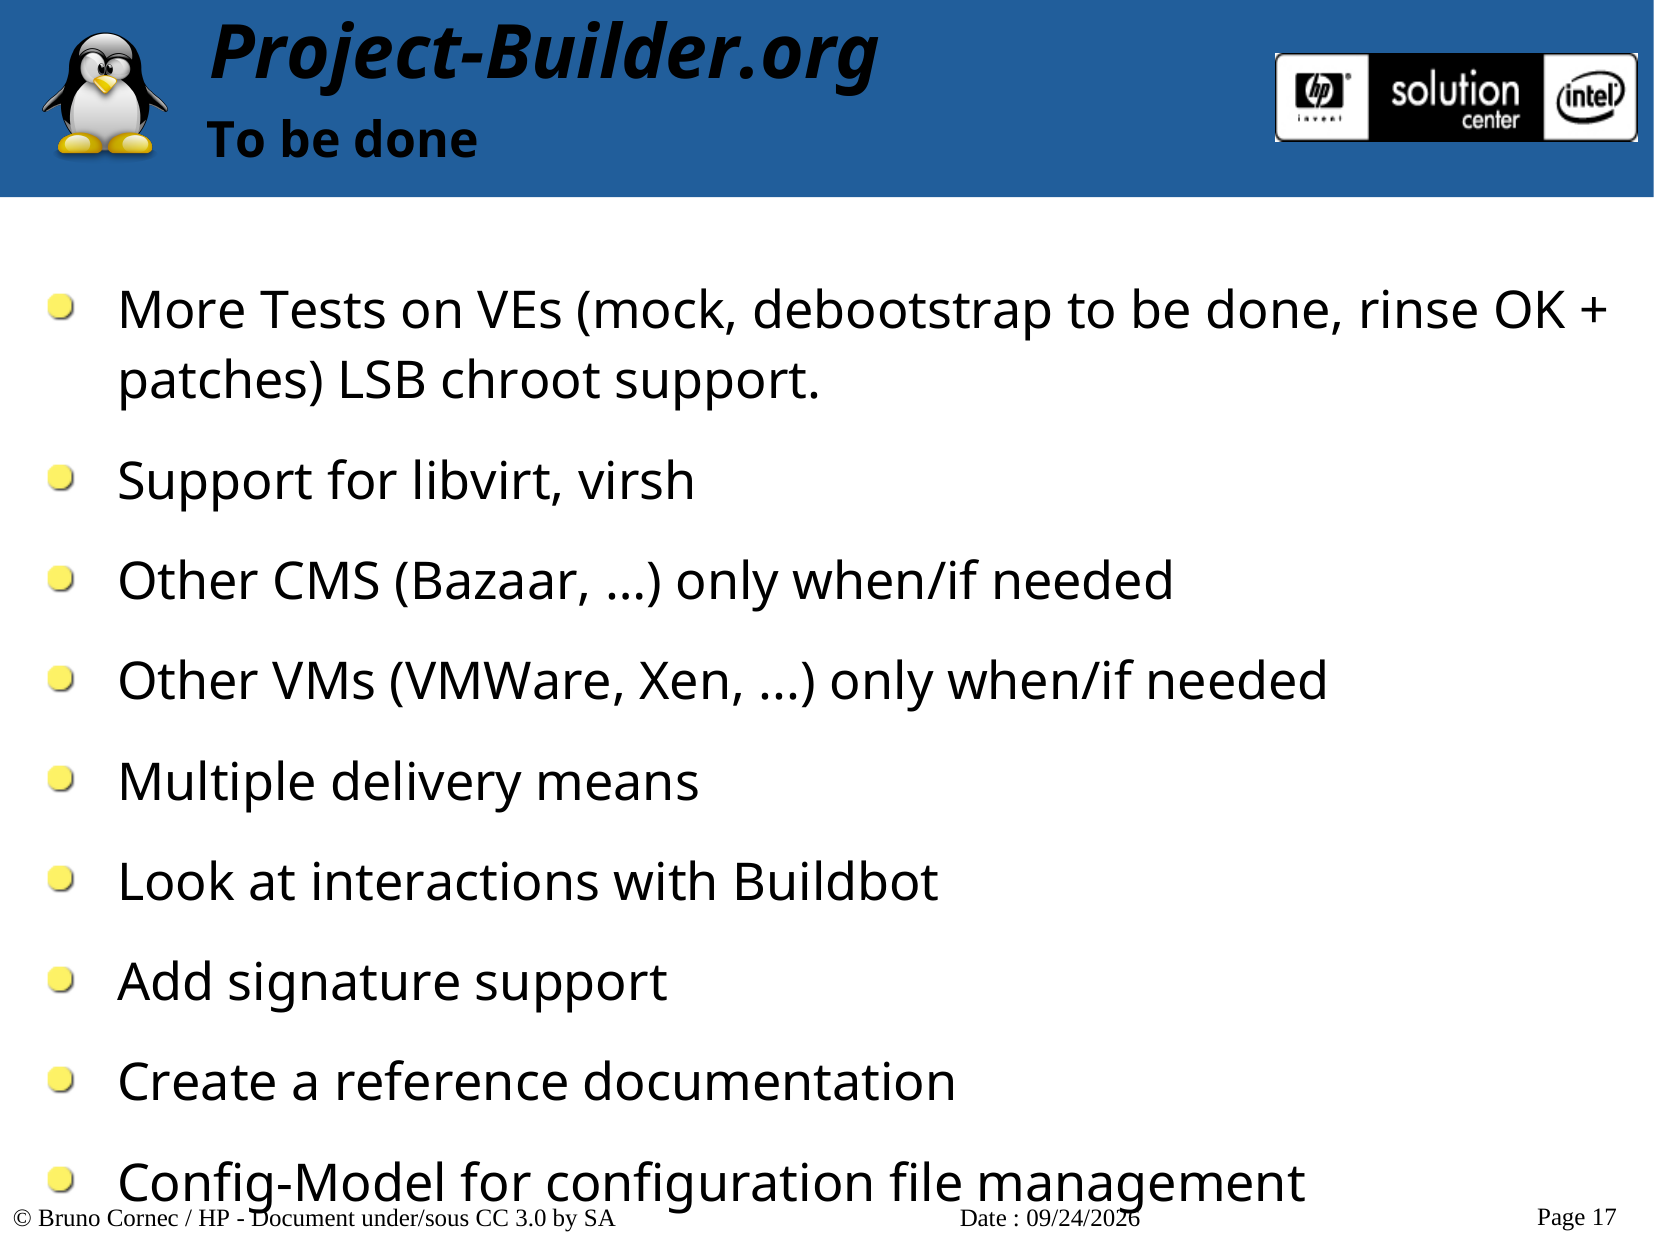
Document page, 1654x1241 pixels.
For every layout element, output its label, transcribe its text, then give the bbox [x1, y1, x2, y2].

picture [1275, 53, 1638, 142]
list More Tests on VEs (mock, debootstrap to be done, rinse OK + patches) LSB chroot support. Support for libvirt, virsh Other CMS (Bazaar, …) only when/if needed Other VMs (VMWare, Xen, ...) only when/if needed Multiple delivery means Look at interactions with Buildbot Add signature support Create a reference documentation Config-Model for configuration file management [34, 272, 1642, 1114]
picture [46, 1165, 77, 1196]
picture [42, 29, 168, 167]
title To be done [206, 59, 1121, 221]
